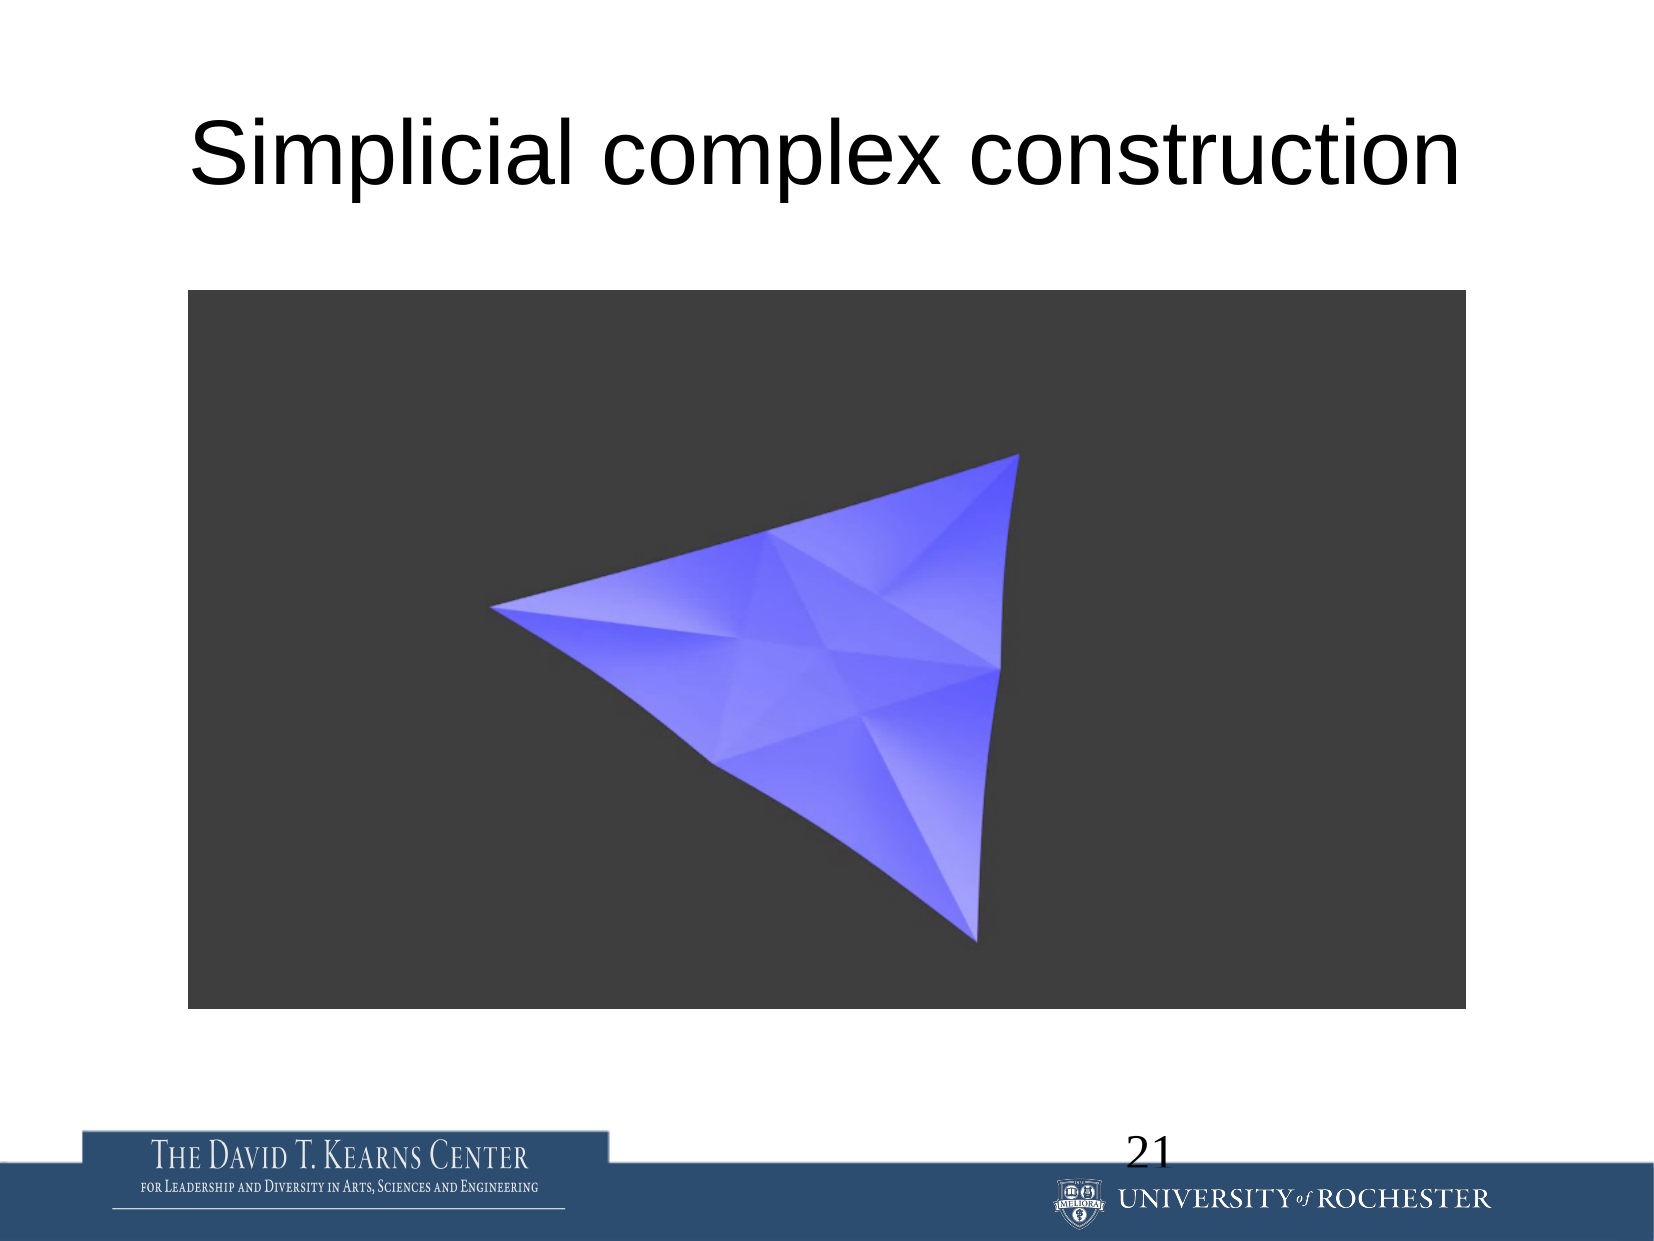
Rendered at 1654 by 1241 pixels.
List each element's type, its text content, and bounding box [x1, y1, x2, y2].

text_box [187, 290, 1466, 1010]
picture [0, 0, 1654, 1241]
picture [1053, 1178, 1492, 1230]
title Simplicial complex construction [82, 49, 1571, 257]
